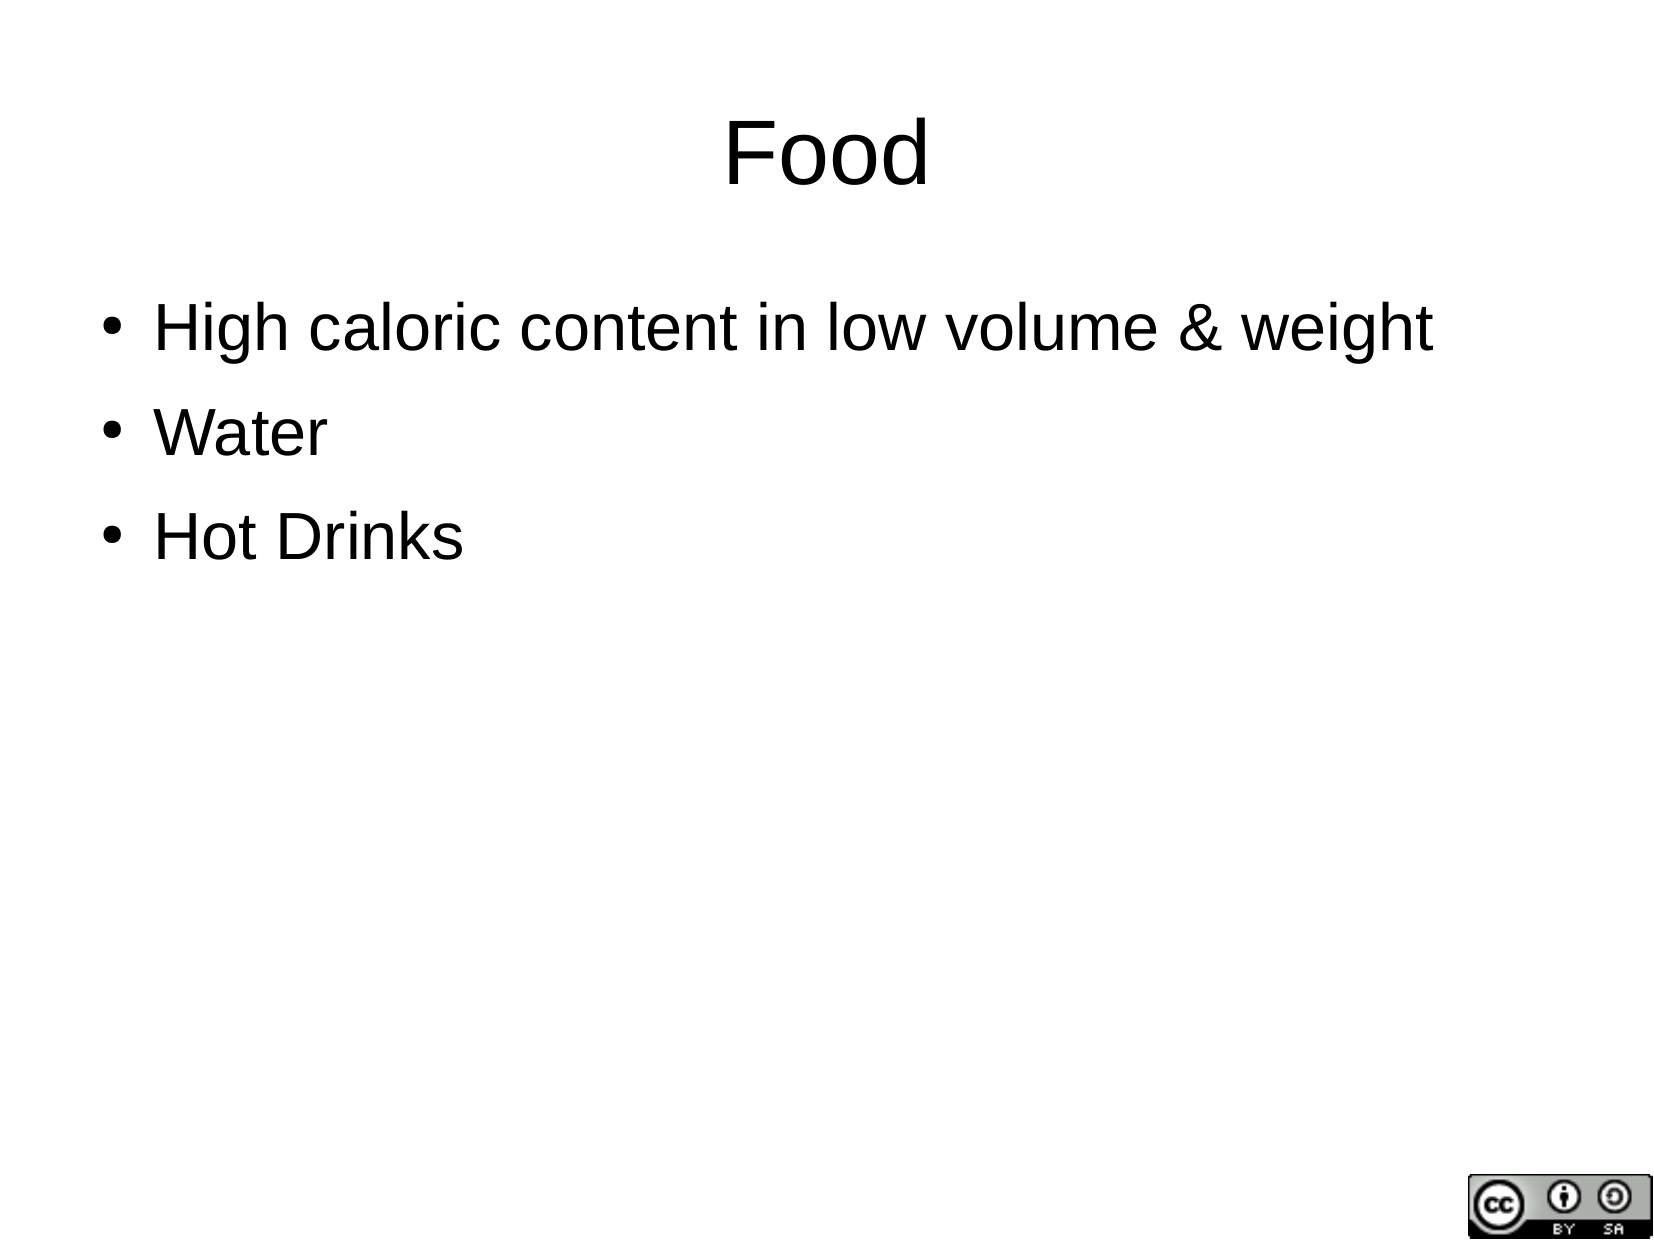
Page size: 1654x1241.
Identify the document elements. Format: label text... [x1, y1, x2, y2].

title Food [82, 49, 1571, 257]
list High caloric content in low volume & weight Water Hot Drinks [82, 290, 1571, 1010]
picture [1468, 1174, 1653, 1239]
